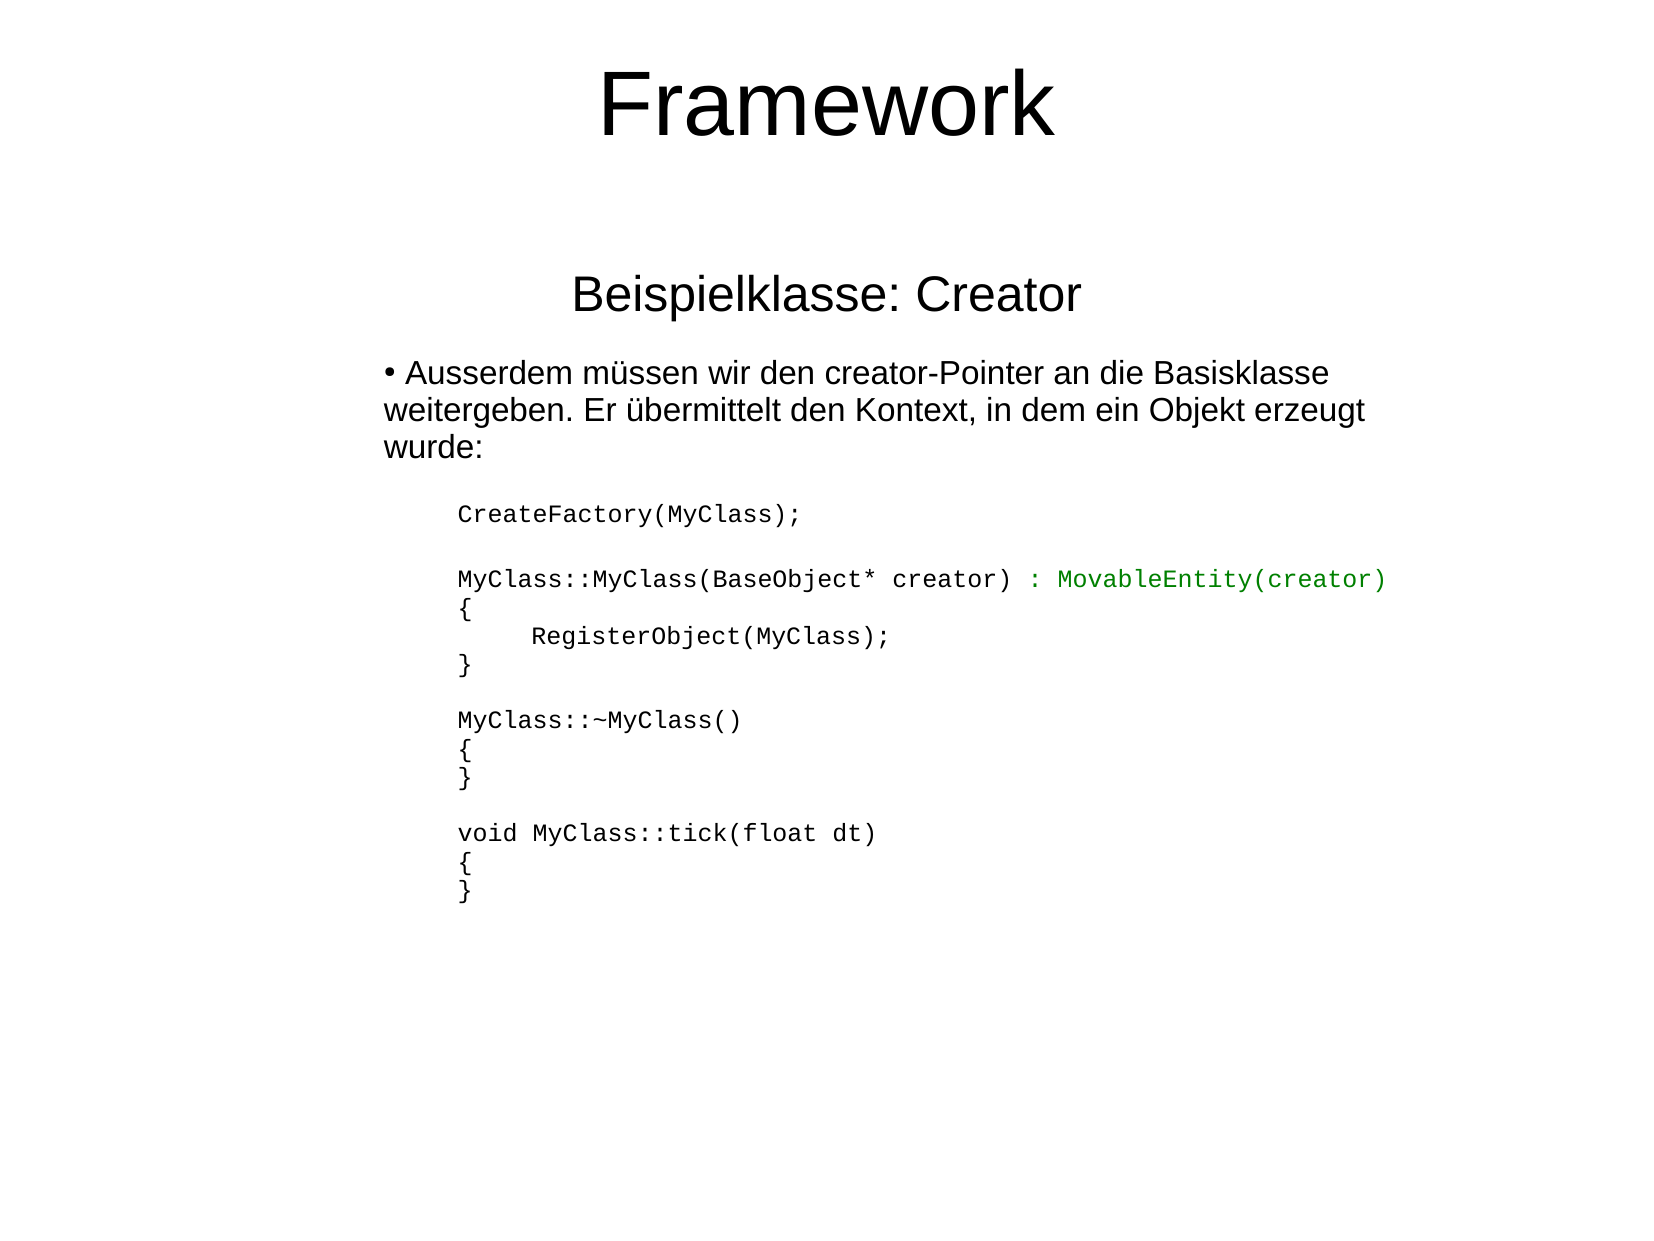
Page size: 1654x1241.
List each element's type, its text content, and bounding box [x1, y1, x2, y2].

text_box Beispielklasse: Creator [82, 265, 1571, 325]
title Framework [82, 0, 1571, 208]
text_box Ausserdem müssen wir den creator-Pointer an die Basisklasse weitergeben. Er übermittelt den Kontext, in dem ein Objekt erzeugt wurde: CreateFactory(MyClass); MyClass::MyClass(BaseObject* creator) : MovableEntity(creator) { RegisterObject(MyClass); } MyClass::~MyClass() { } void MyClass::tick(float dt) { } [383, 354, 1388, 918]
